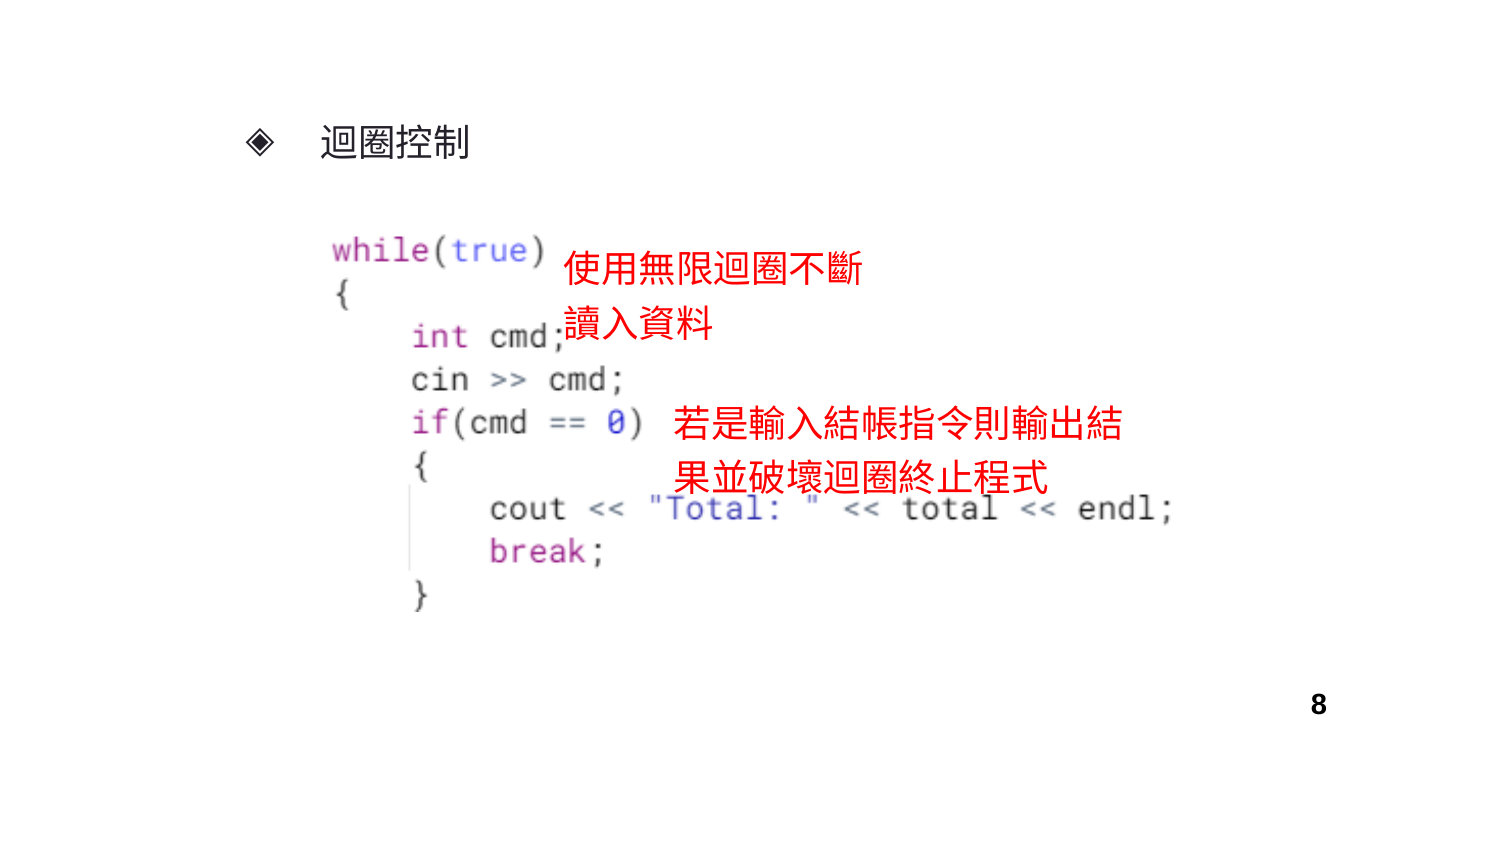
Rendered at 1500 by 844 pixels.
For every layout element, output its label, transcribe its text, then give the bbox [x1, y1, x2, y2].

text_box 迴圈控制 [230, 98, 1055, 188]
text_box 8 [1295, 672, 1386, 737]
picture [315, 231, 1185, 612]
text_box 使用無限迴圈不斷讀入資料 [729, 255, 745, 275]
text_box 使用無限迴圈不斷讀入資料 [549, 232, 896, 277]
text_box 使用無限迴圈不斷讀入資料 [757, 254, 783, 277]
text_box 若是輸入結帳指令則輸出結果並破壞迴圈終止程式 [659, 386, 1158, 458]
